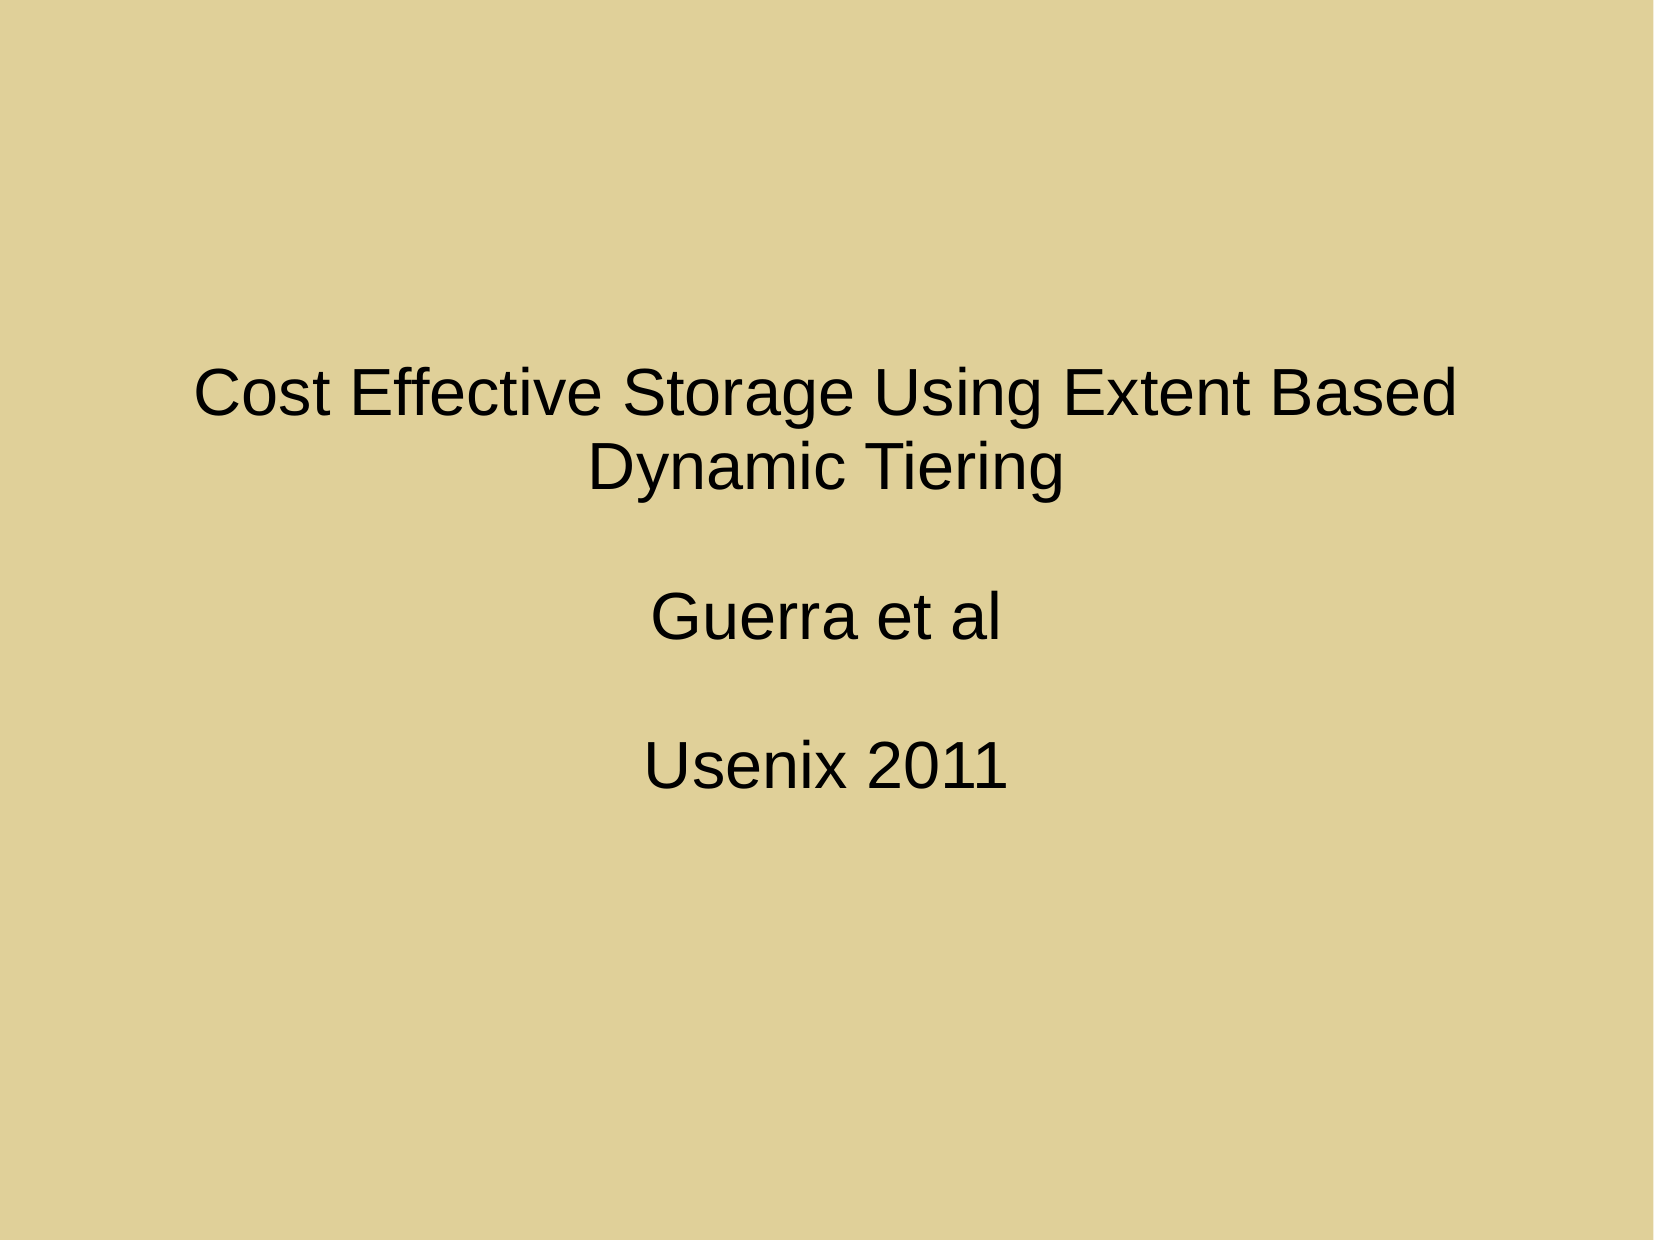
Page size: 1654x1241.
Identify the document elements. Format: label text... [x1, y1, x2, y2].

subtitle Cost Effective Storage Using Extent Based Dynamic Tiering Guerra et al Usenix 2011 [82, 49, 1571, 1109]
